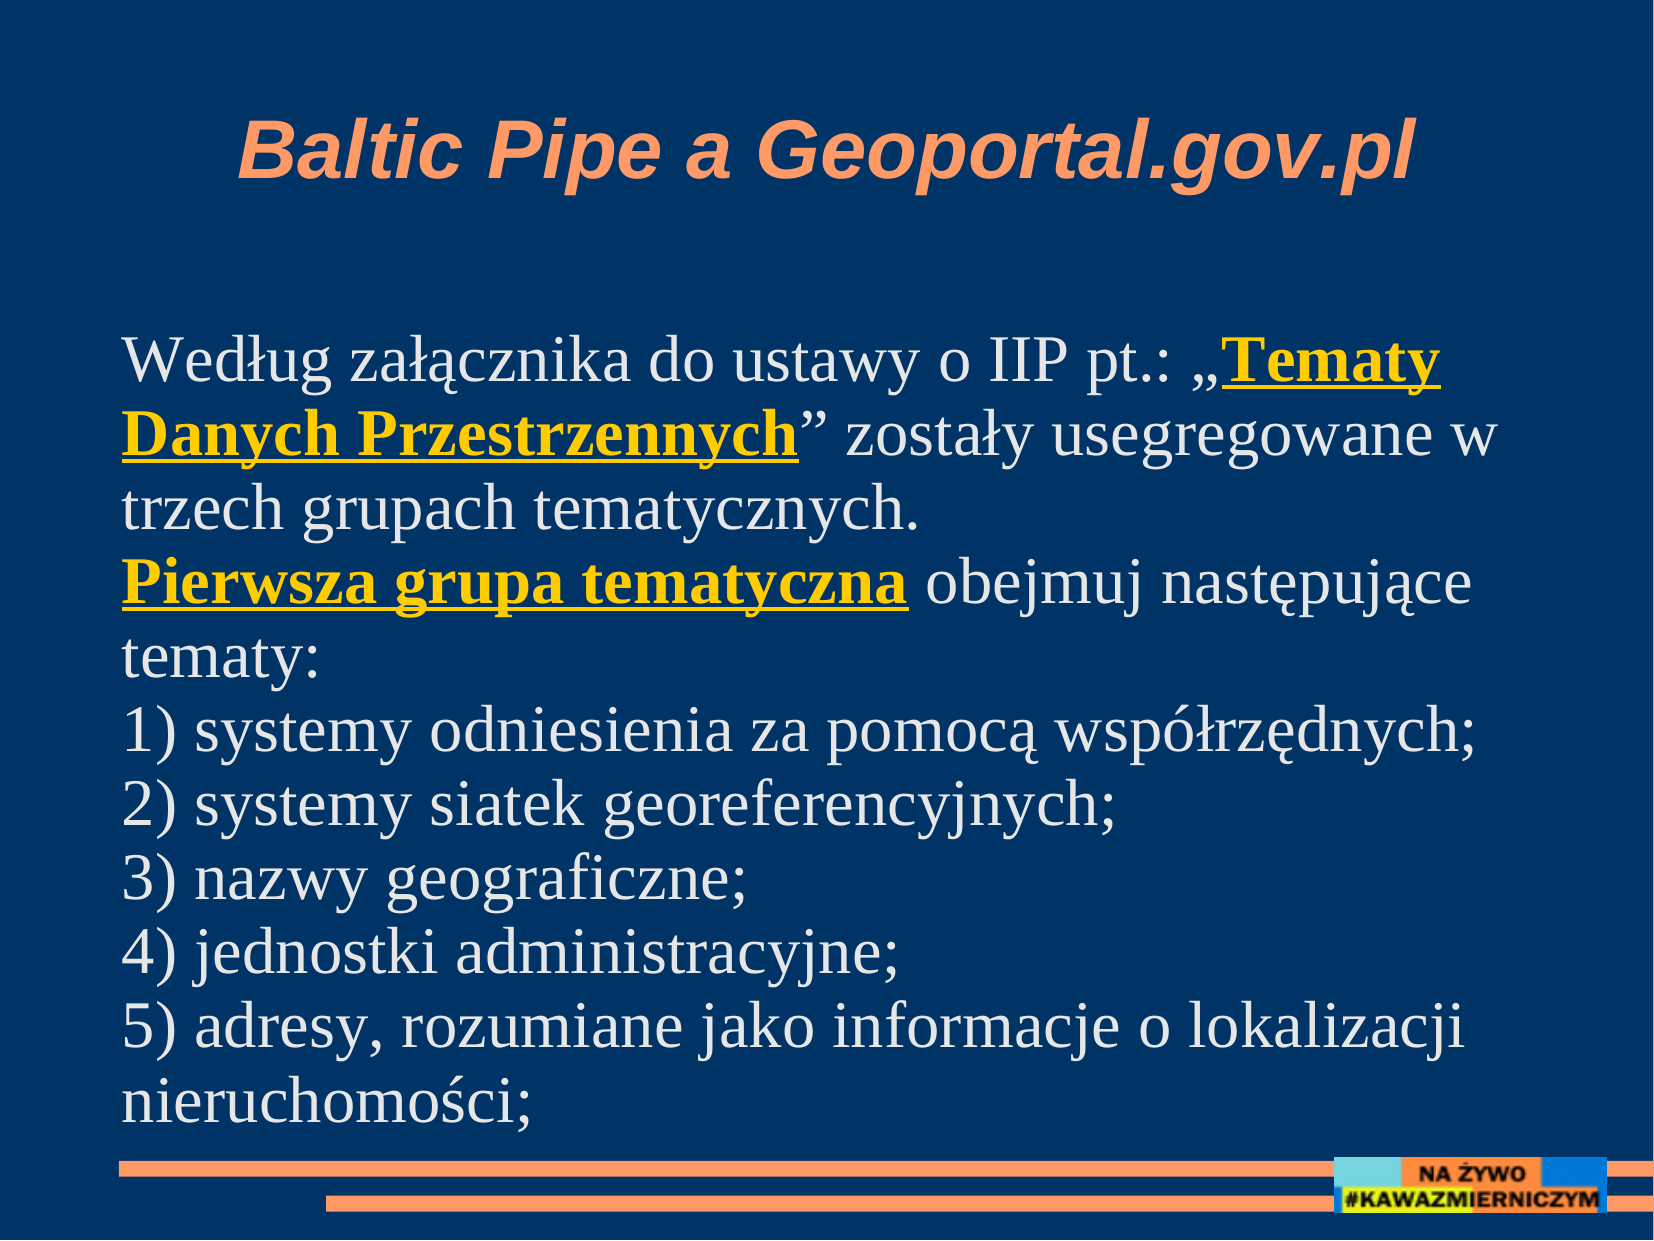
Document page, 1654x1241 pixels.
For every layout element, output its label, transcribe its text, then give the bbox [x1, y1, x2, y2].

list Według załącznika do ustawy o IIP pt.: „Tematy Danych Przestrzennych” zostały usegregowane w trzech grupach tematycznych. Pierwsza grupa tematyczna obejmuj następujące tematy: 1) systemy odniesienia za pomocą współrzędnych; 2) systemy siatek georeferencyjnych; 3) nazwy geograficzne; 4) jednostki administracyjne; 5) adresy, rozumiane jako informacje o lokalizacji nieruchomości; [121, 321, 1561, 1137]
title Baltic Pipe a Geoportal.gov.pl [121, 46, 1534, 254]
picture [1334, 1157, 1607, 1213]
